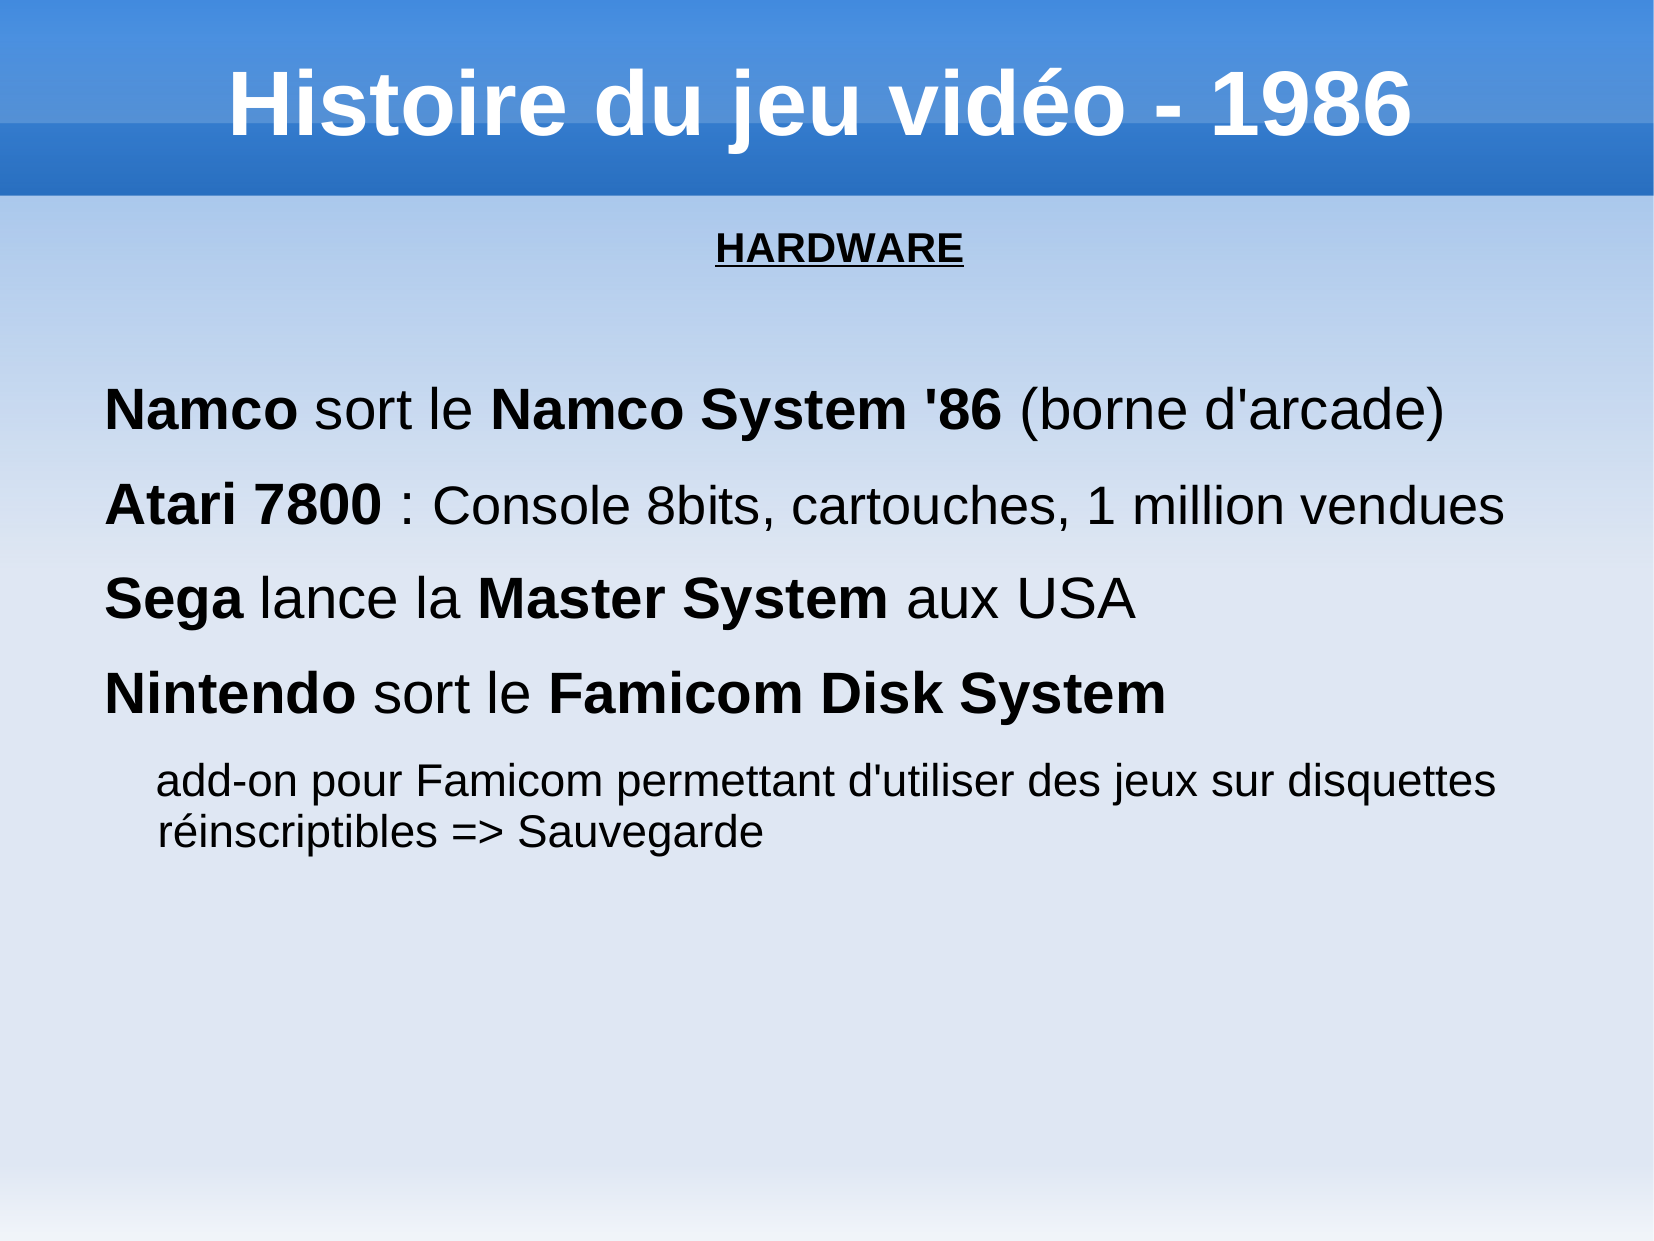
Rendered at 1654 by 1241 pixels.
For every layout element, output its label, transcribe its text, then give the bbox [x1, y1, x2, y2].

title Histoire du jeu vidéo - 1986 [76, 7, 1565, 200]
picture [0, 0, 1654, 1241]
list HARDWARE Namco sort le Namco System '86 (borne d'arcade) Atari 7800 : Console 8bits, cartouches, 1 million vendues Sega lance la Master System aux USA Nintendo sort le Famicom Disk System add-on pour Famicom permettant d'utiliser des jeux sur disquettes réinscriptibles => Sauvegarde [86, 225, 1576, 1029]
